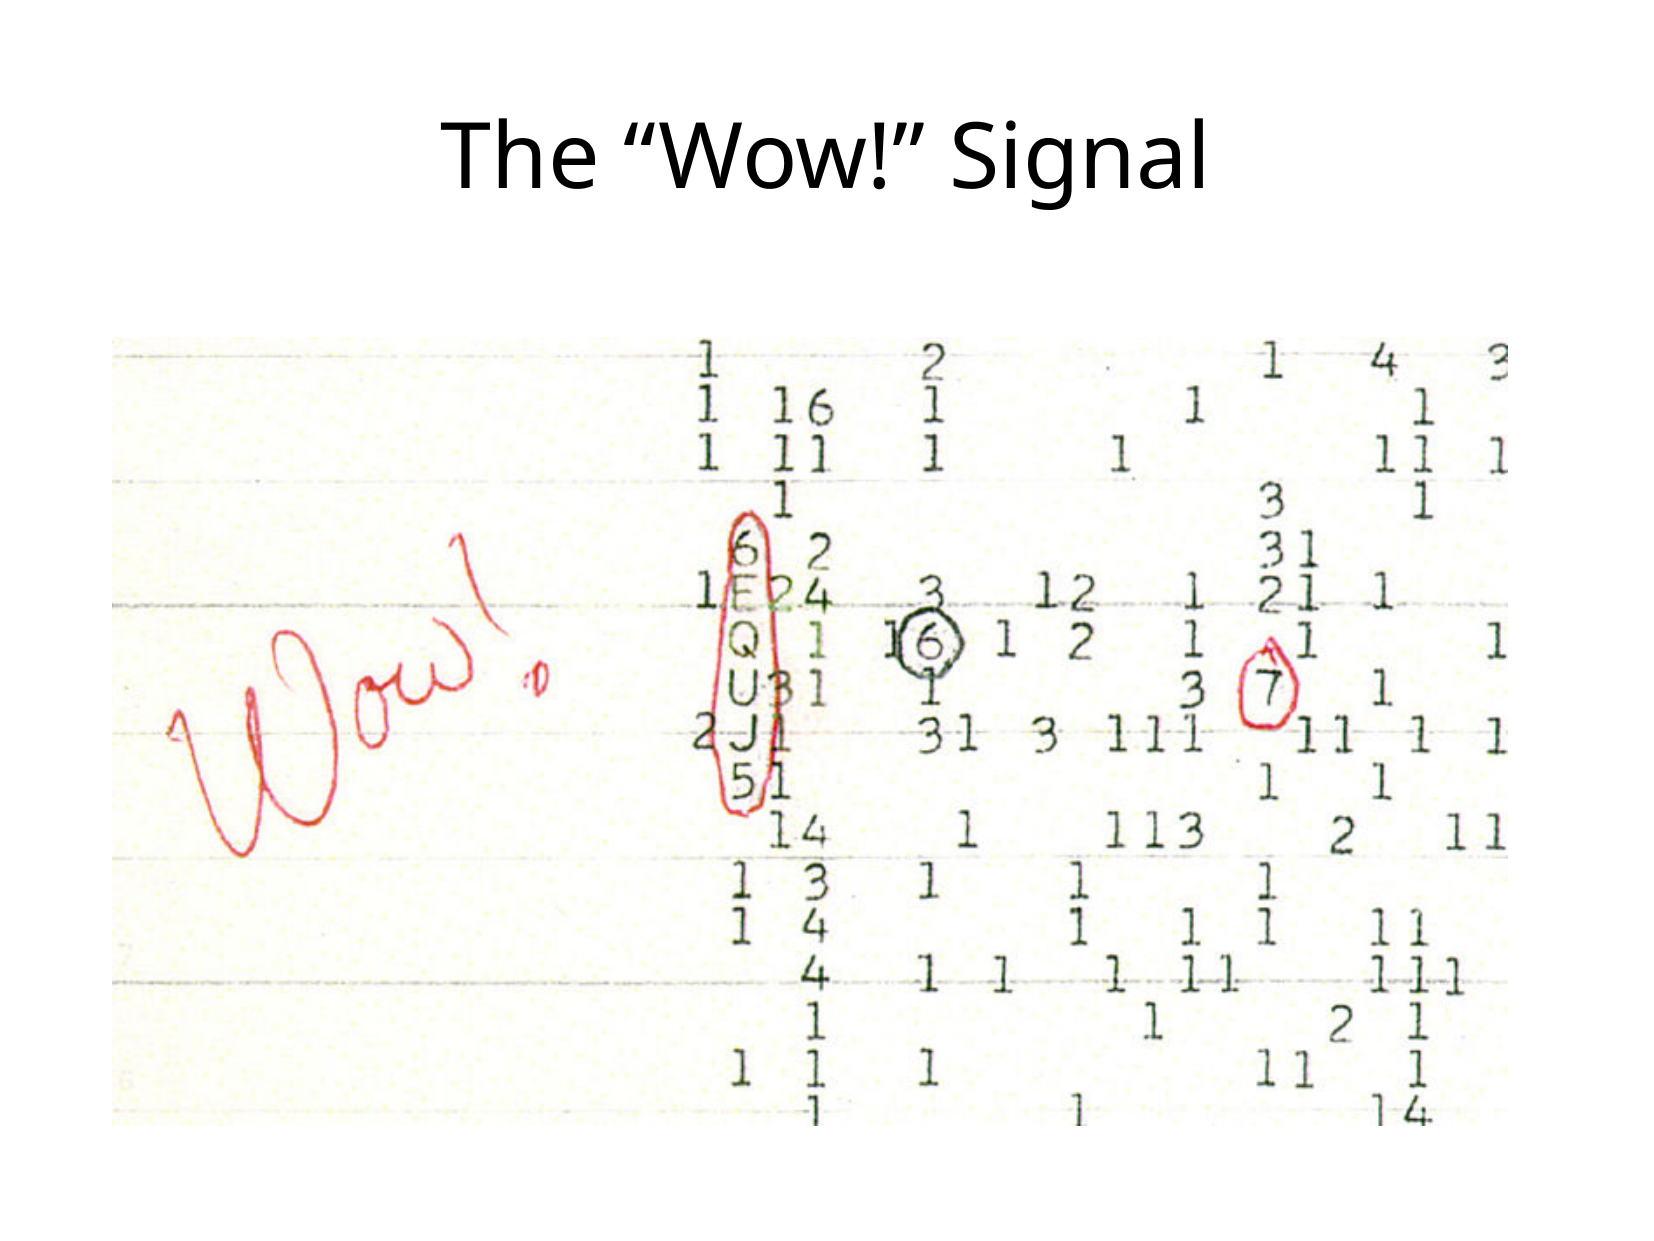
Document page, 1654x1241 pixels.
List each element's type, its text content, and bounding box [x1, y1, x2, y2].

title The “Wow!” Signal [82, 56, 1571, 250]
picture [112, 337, 1508, 1126]
